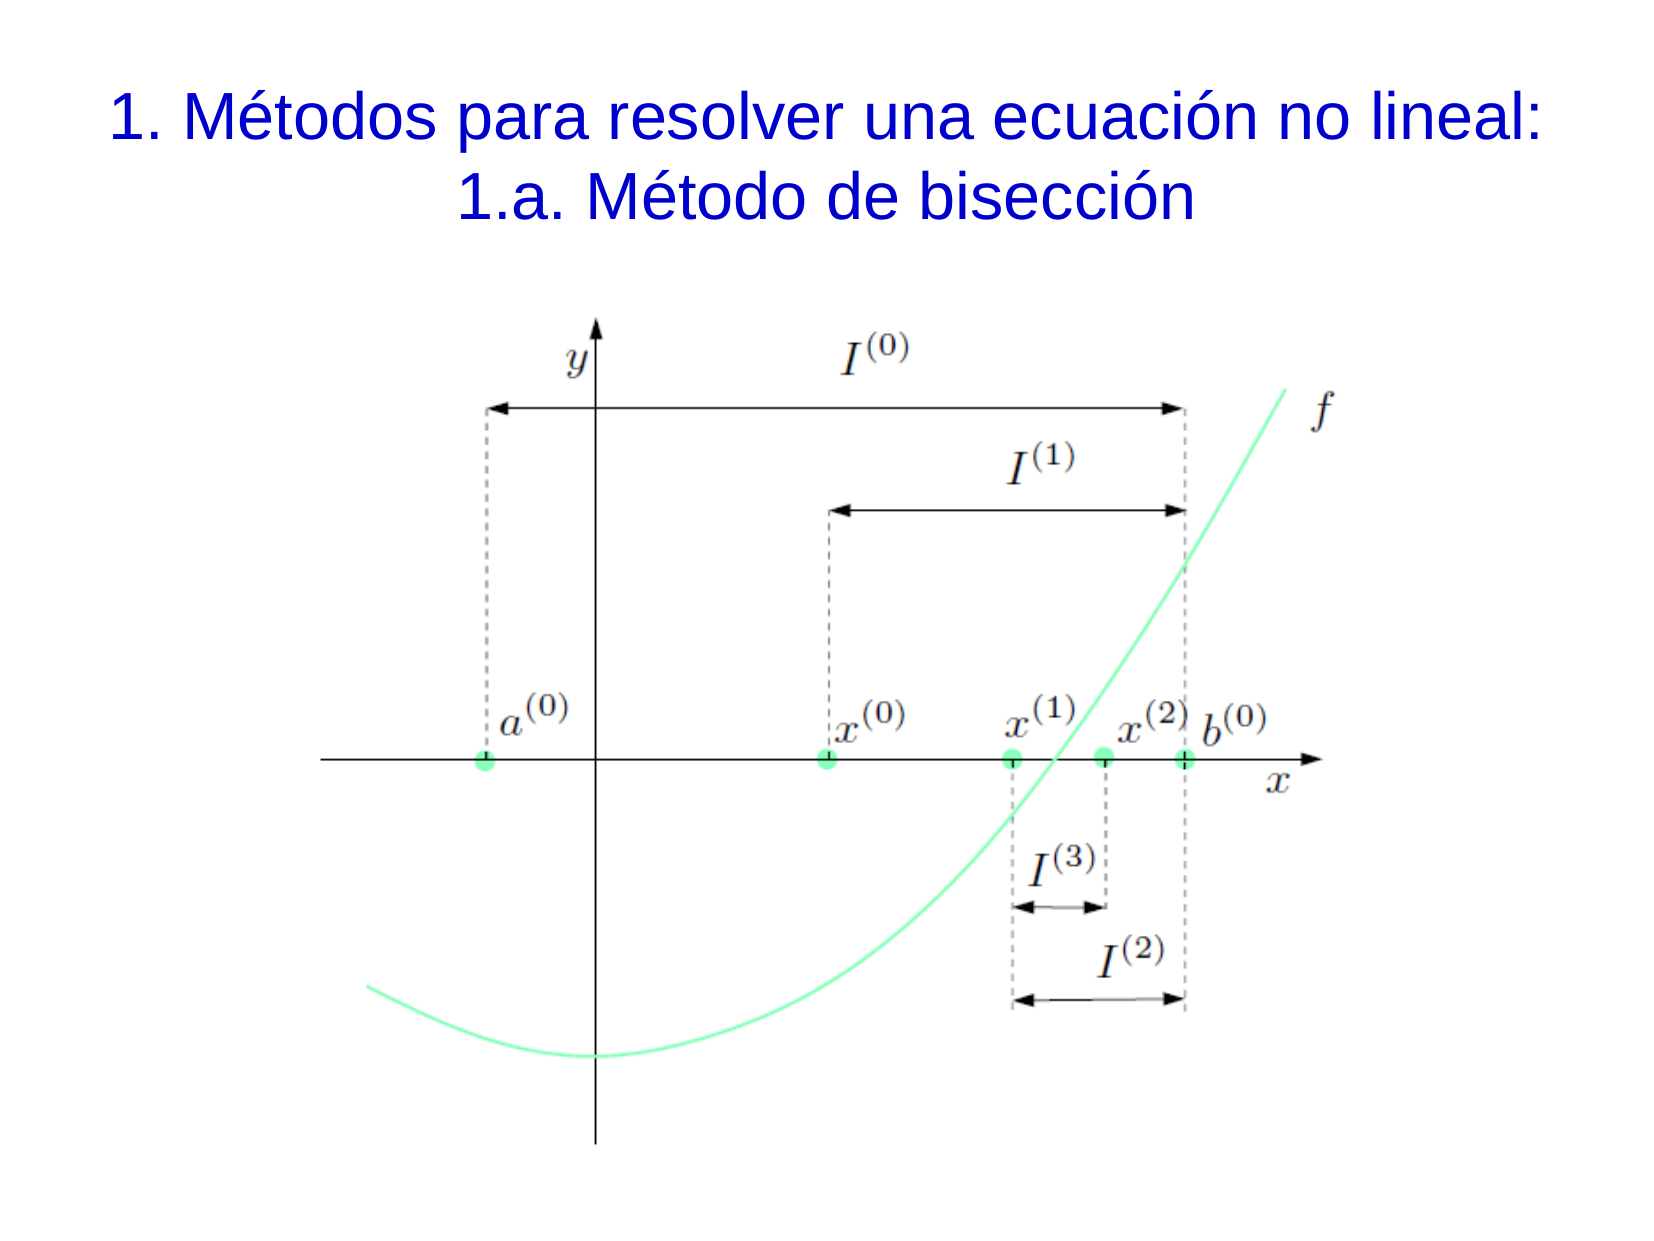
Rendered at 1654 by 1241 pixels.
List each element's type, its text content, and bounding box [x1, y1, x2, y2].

title 1. Métodos para resolver una ecuación no lineal: 1.a. Método de bisección [82, 49, 1571, 257]
picture [236, 273, 1506, 1152]
